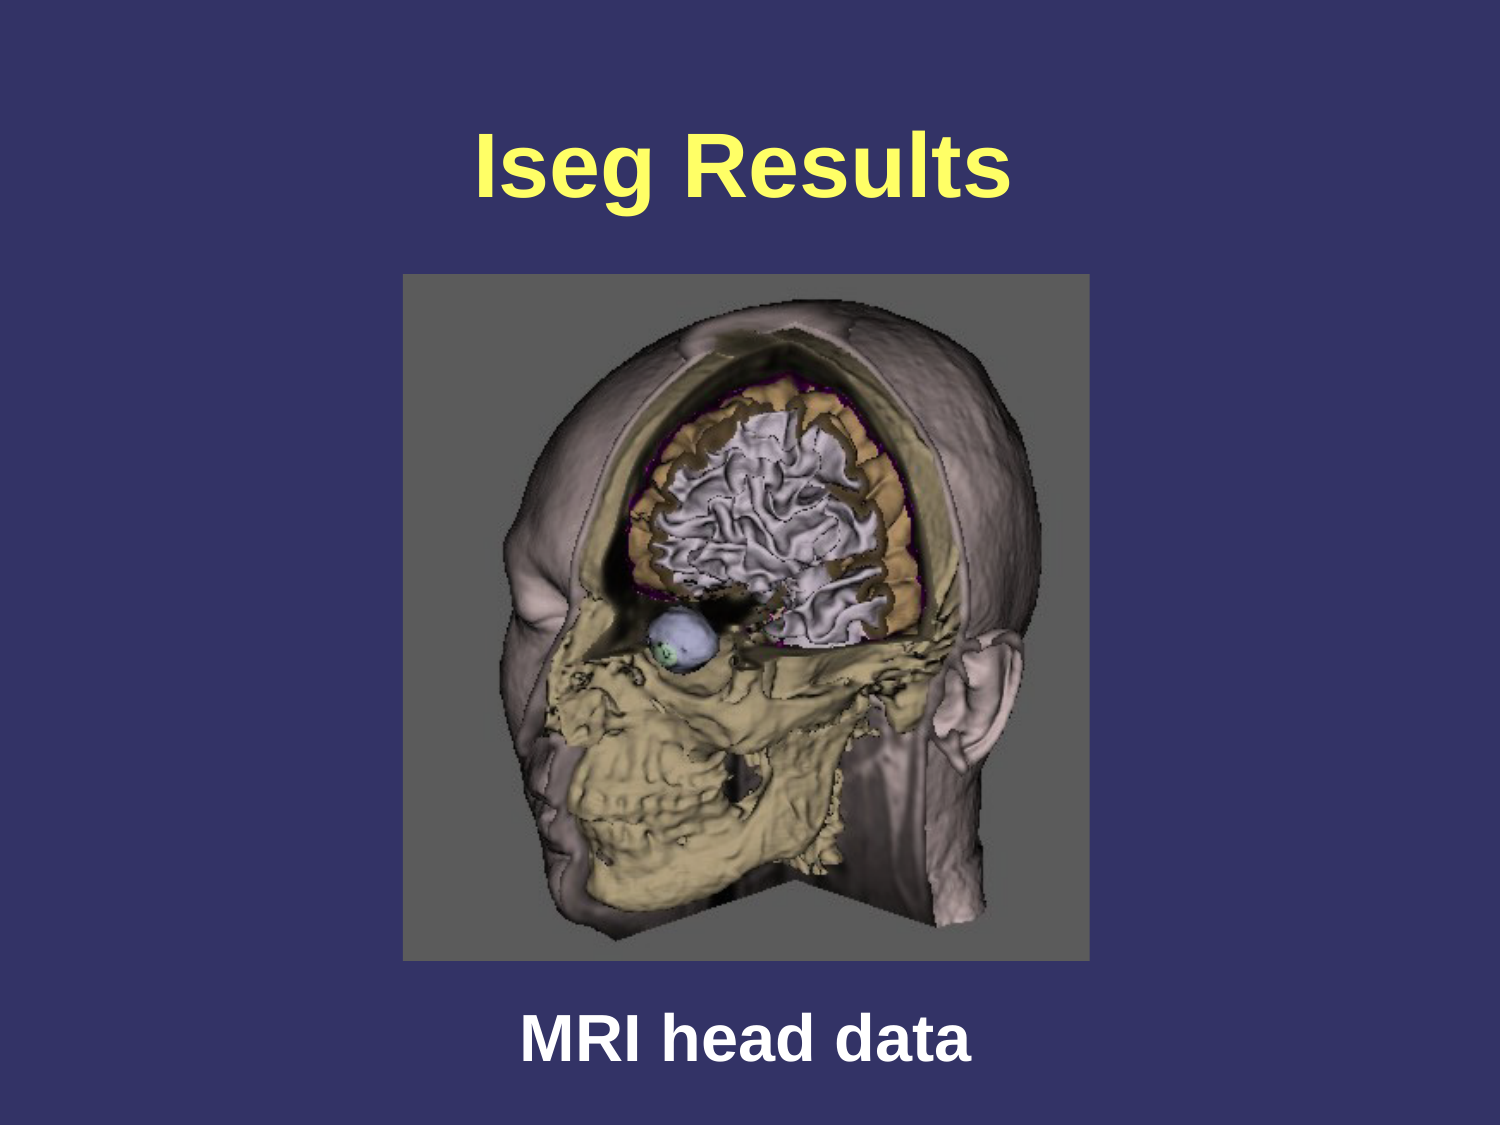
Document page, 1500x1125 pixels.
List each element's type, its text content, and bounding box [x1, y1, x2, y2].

list MRI head data [504, 988, 999, 1125]
chart [402, 274, 1090, 961]
title Iseg Results [99, 37, 1388, 225]
